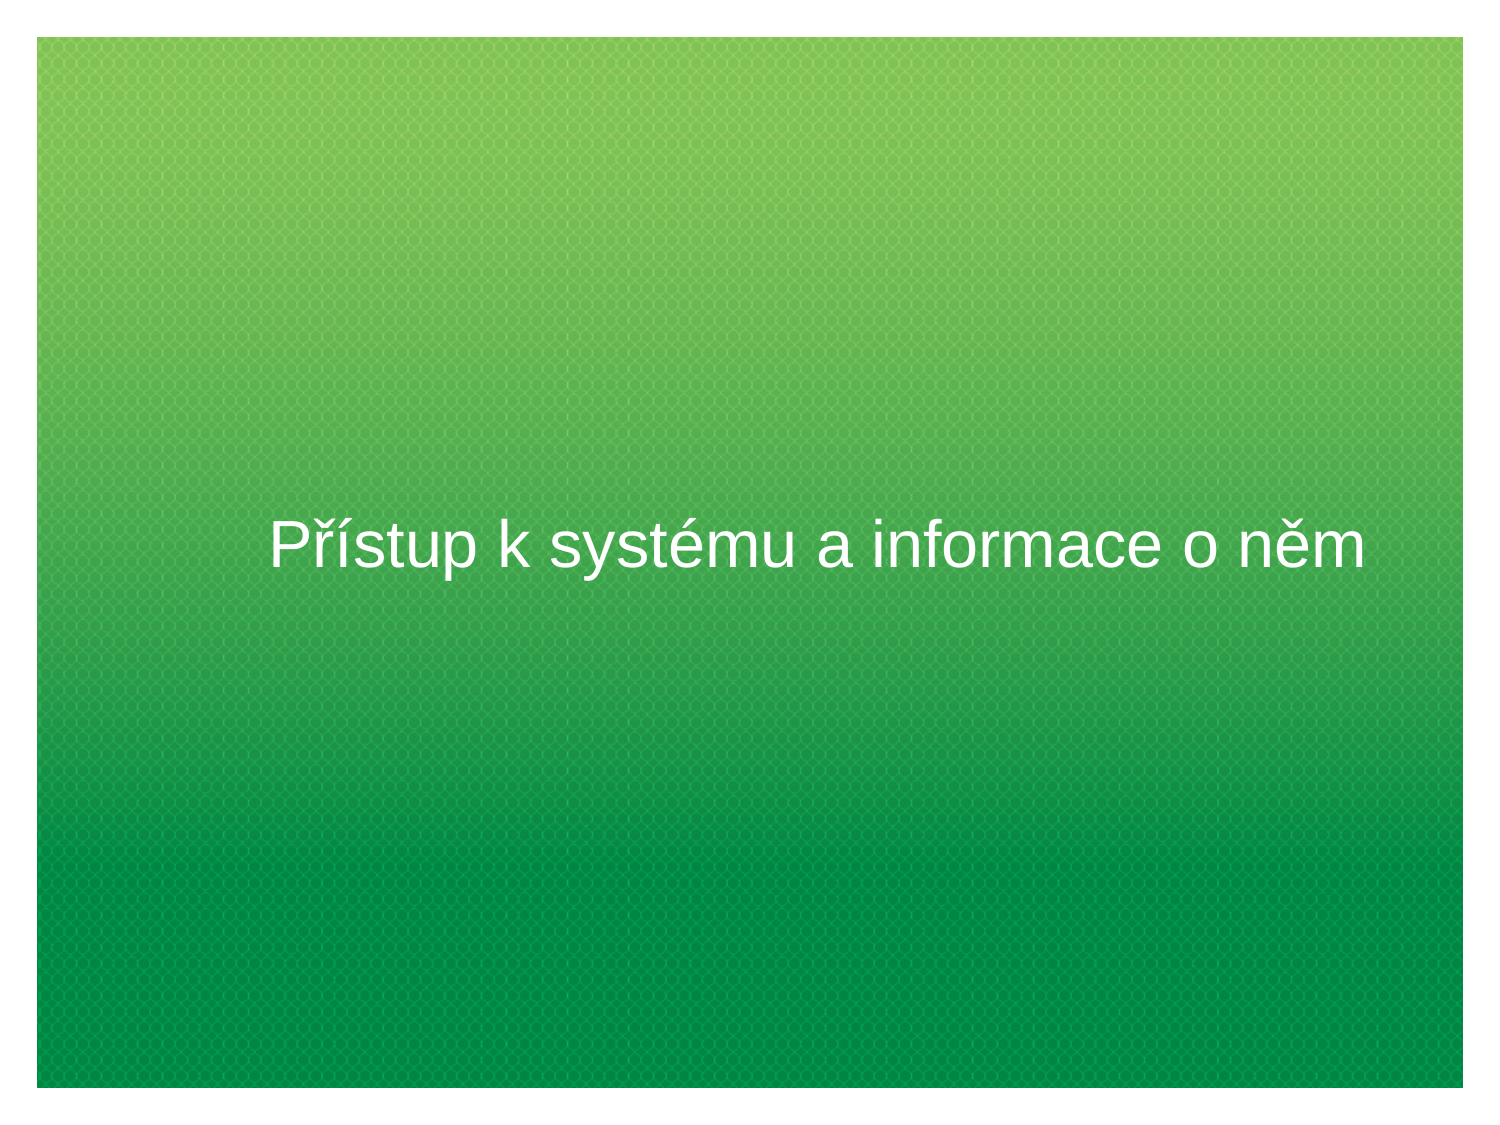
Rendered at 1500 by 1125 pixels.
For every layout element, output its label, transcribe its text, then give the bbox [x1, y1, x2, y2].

picture [37, 37, 1463, 1088]
title Přístup k systému a informace o něm [135, 450, 1369, 638]
